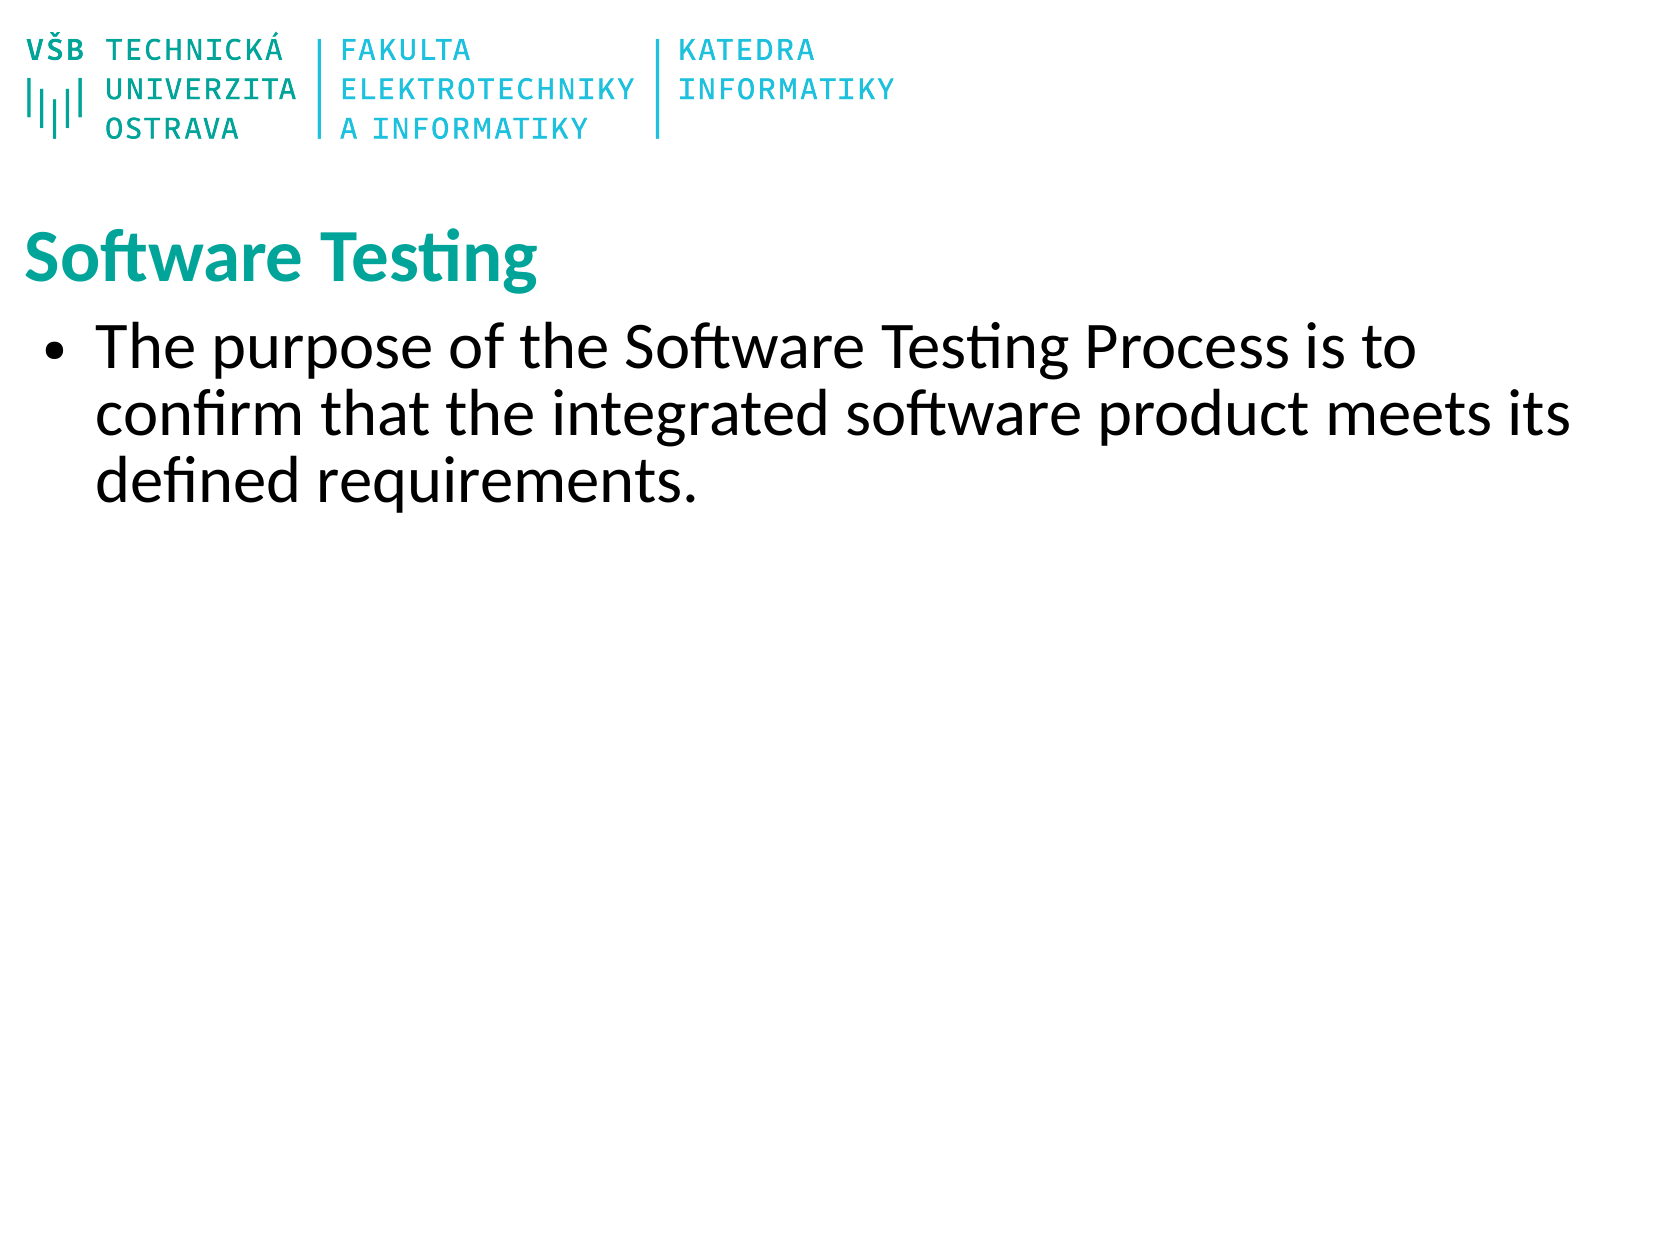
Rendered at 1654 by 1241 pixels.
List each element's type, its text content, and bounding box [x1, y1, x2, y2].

title Software Testing [24, 112, 1629, 301]
picture [26, 31, 894, 112]
list The purpose of the Software Testing Process is to confirm that the integrated software product meets its defined requirements. [24, 318, 1629, 1146]
